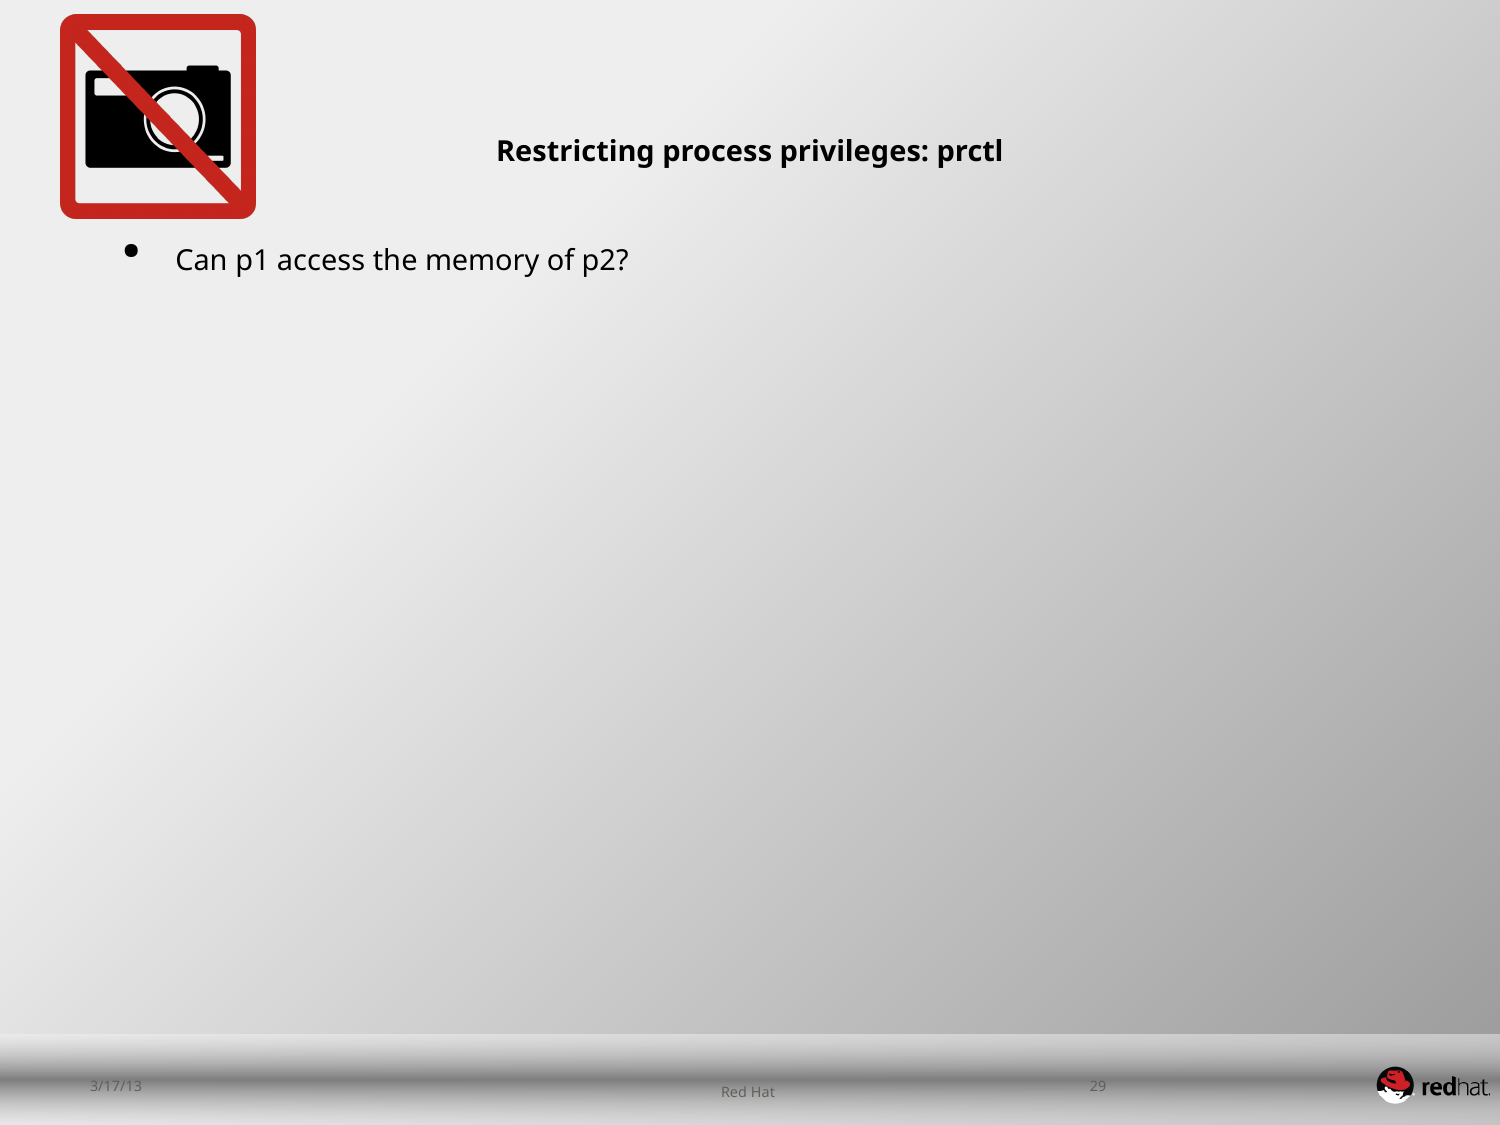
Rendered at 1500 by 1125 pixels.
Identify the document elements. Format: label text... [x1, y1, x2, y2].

slide_number <number> [1074, 1051, 1337, 1112]
footer Red Hat [300, 1065, 1200, 1110]
picture [1364, 1057, 1500, 1110]
title Restricting process privileges: prctl [256, 22, 1426, 188]
slide_number 3/17/13 [75, 1051, 425, 1112]
picture [60, 14, 256, 219]
list Can p1 access the memory of p2? [74, 209, 1425, 1012]
